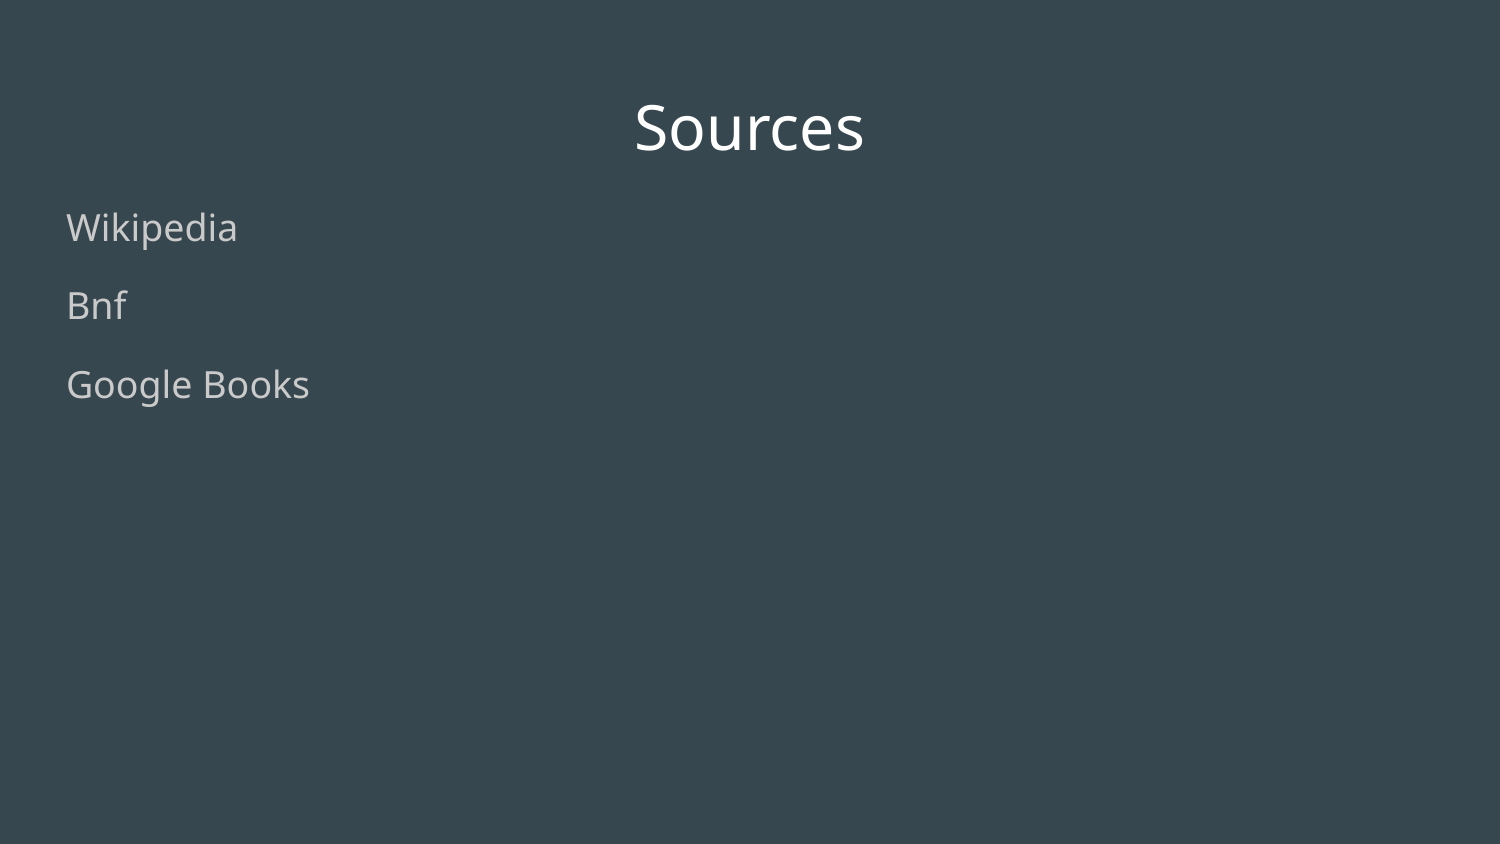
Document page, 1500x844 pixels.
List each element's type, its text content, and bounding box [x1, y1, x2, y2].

list Wikipedia Bnf Google Books [51, 189, 1449, 750]
title Sources [51, 72, 1449, 167]
